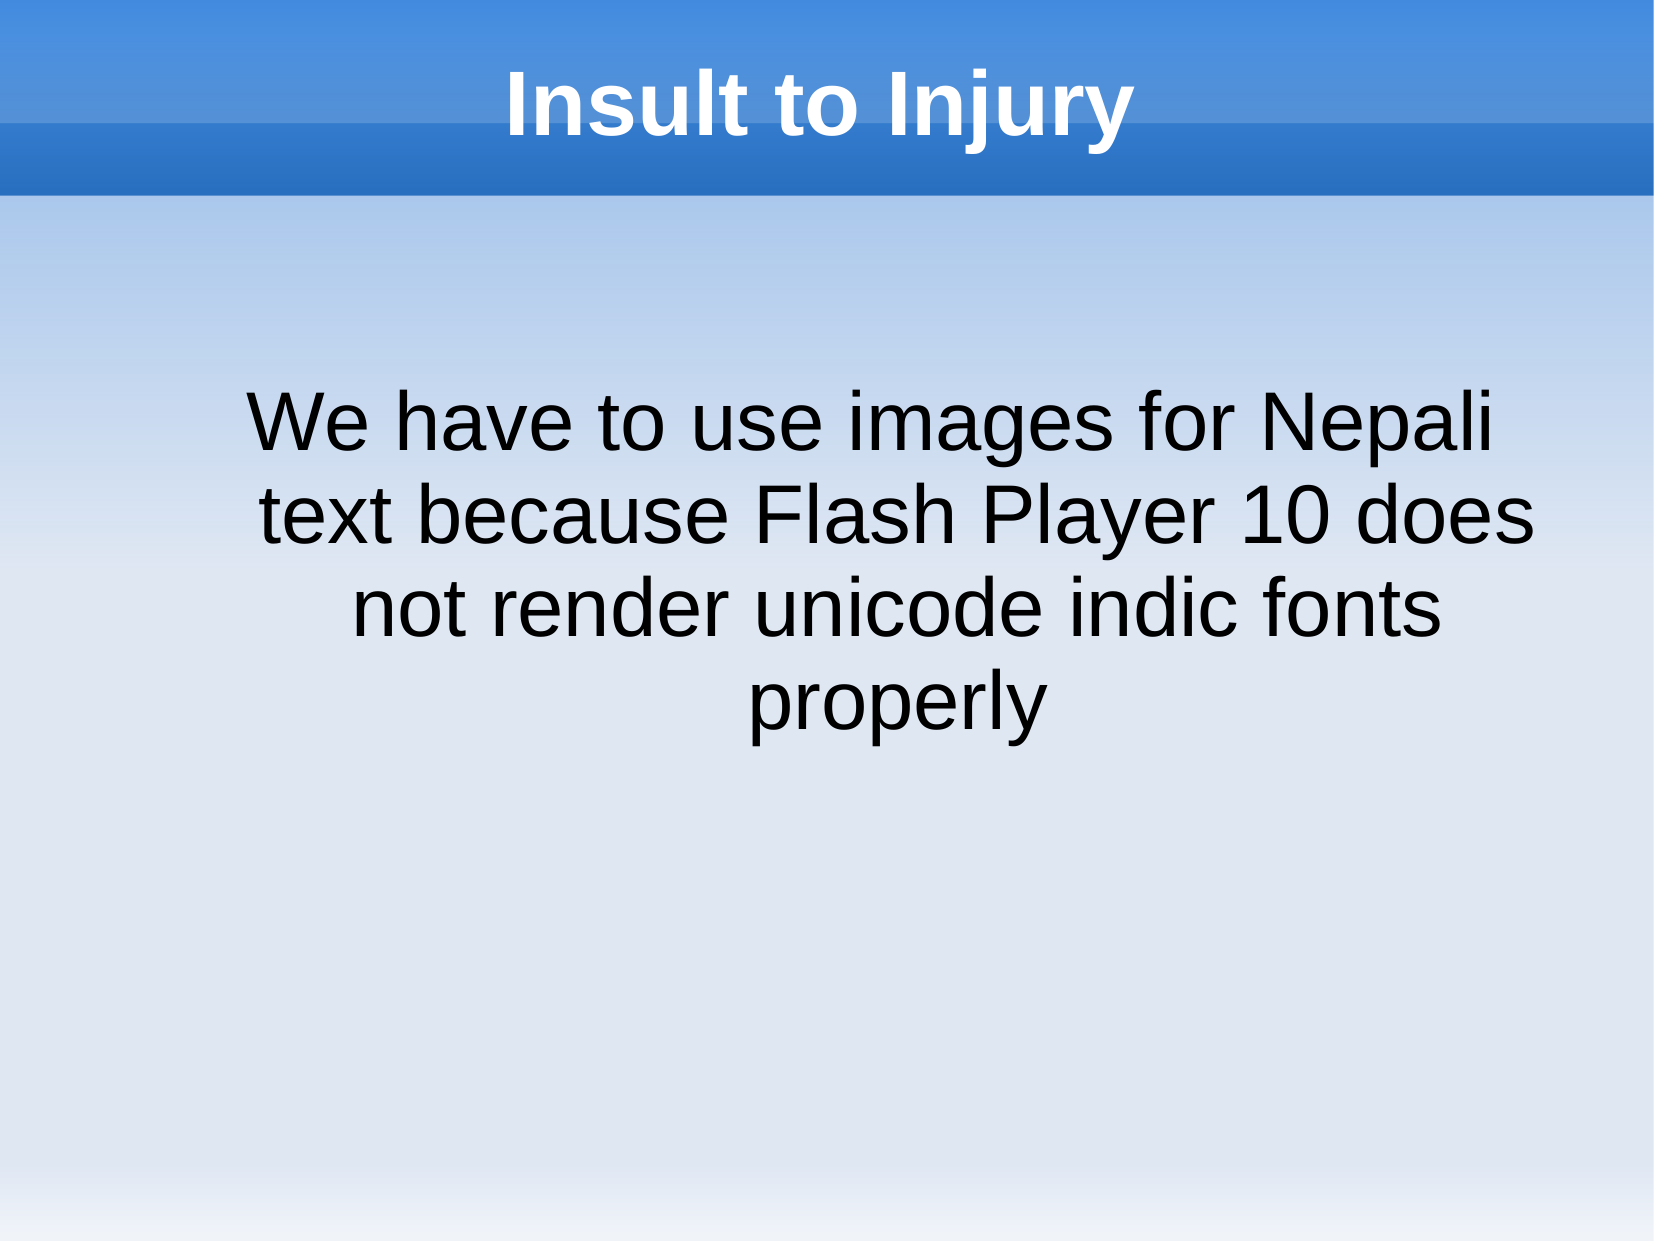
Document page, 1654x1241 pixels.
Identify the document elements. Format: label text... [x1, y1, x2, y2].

title Insult to Injury [76, 0, 1565, 208]
list We have to use images for Nepali text because Flash Player 10 does not render unicode indic fonts properly [82, 375, 1571, 1109]
picture [0, 0, 1654, 1241]
